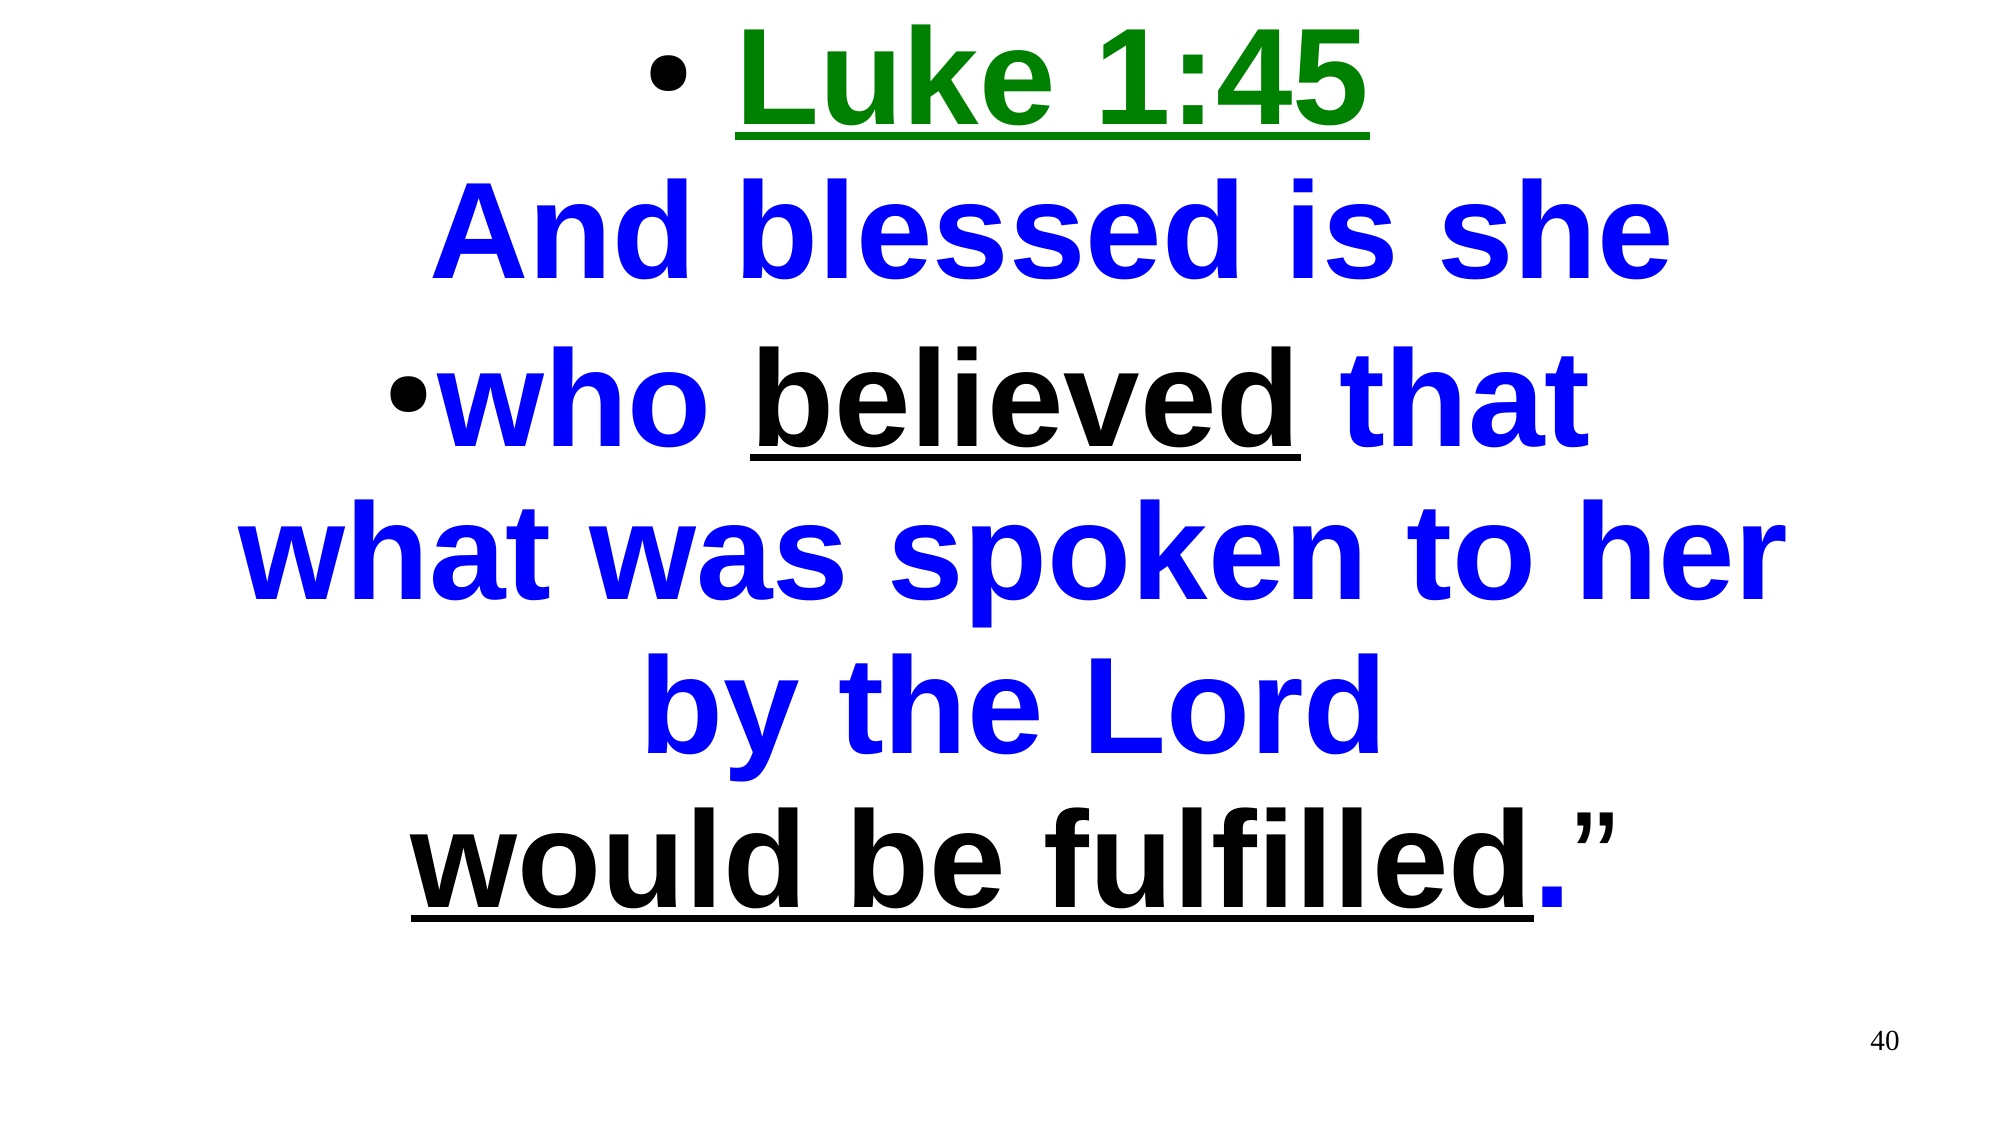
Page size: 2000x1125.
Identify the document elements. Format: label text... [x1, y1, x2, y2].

list Luke 1:45 And blessed is she who believed that what was spoken to her by the Lord would be fulfilled.” [0, 0, 1996, 1123]
